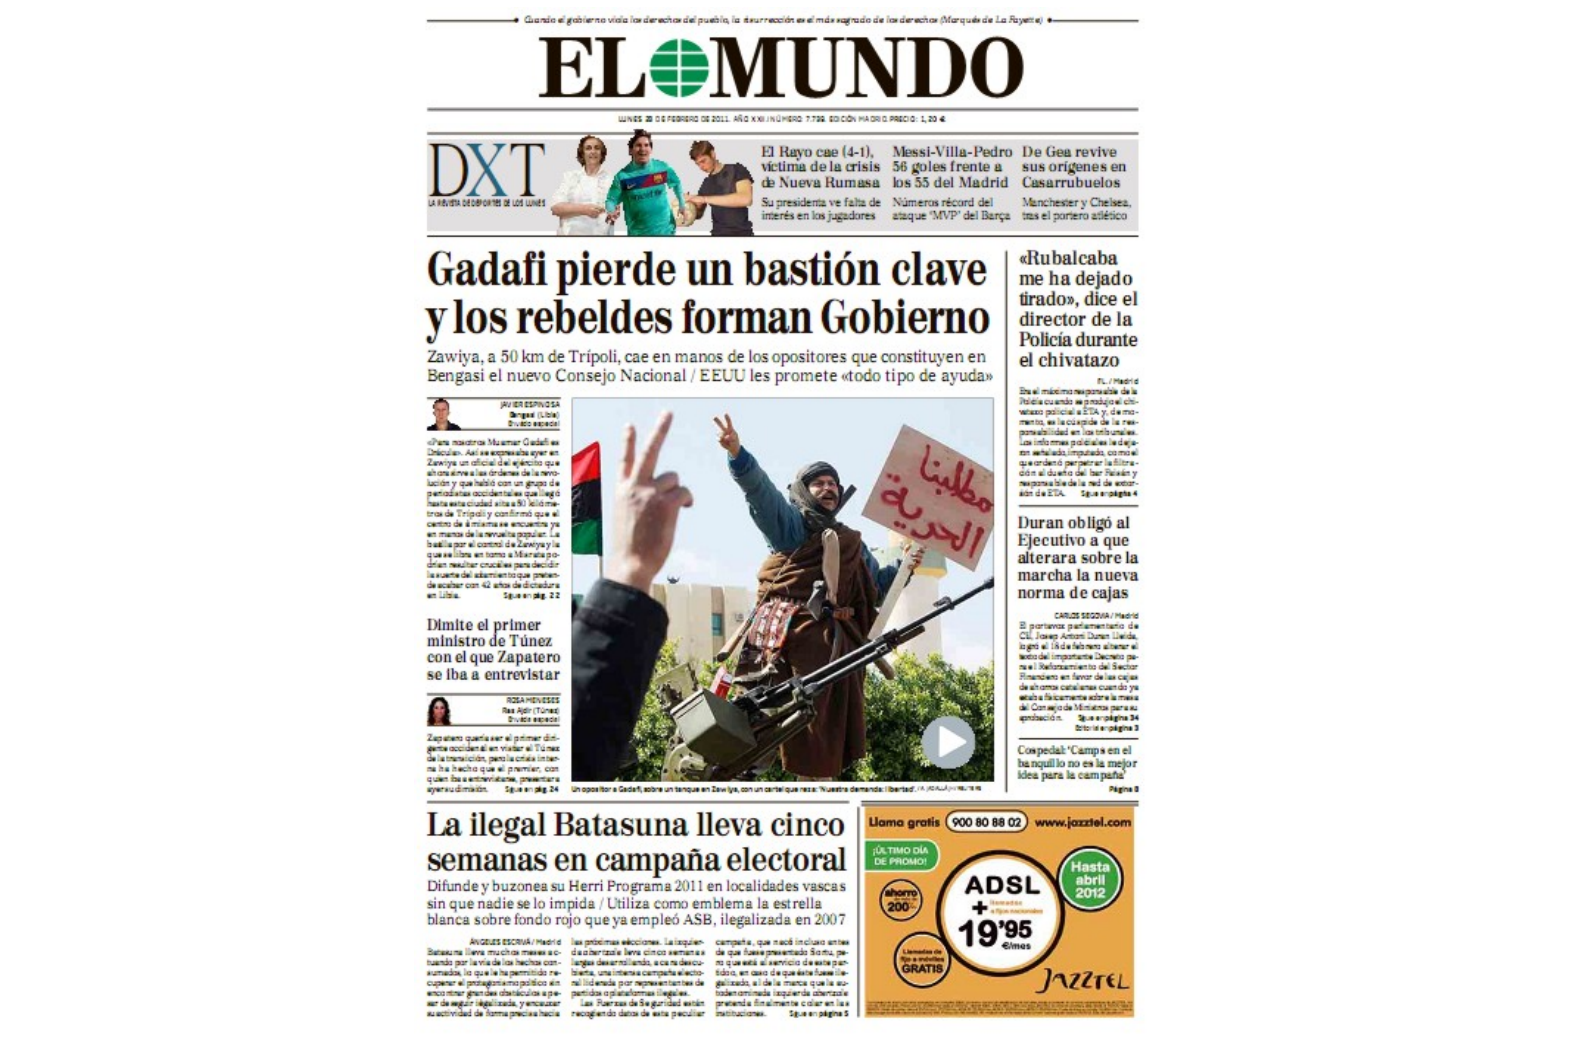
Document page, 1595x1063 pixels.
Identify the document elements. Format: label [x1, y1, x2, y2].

picture [414, 7, 1152, 1034]
